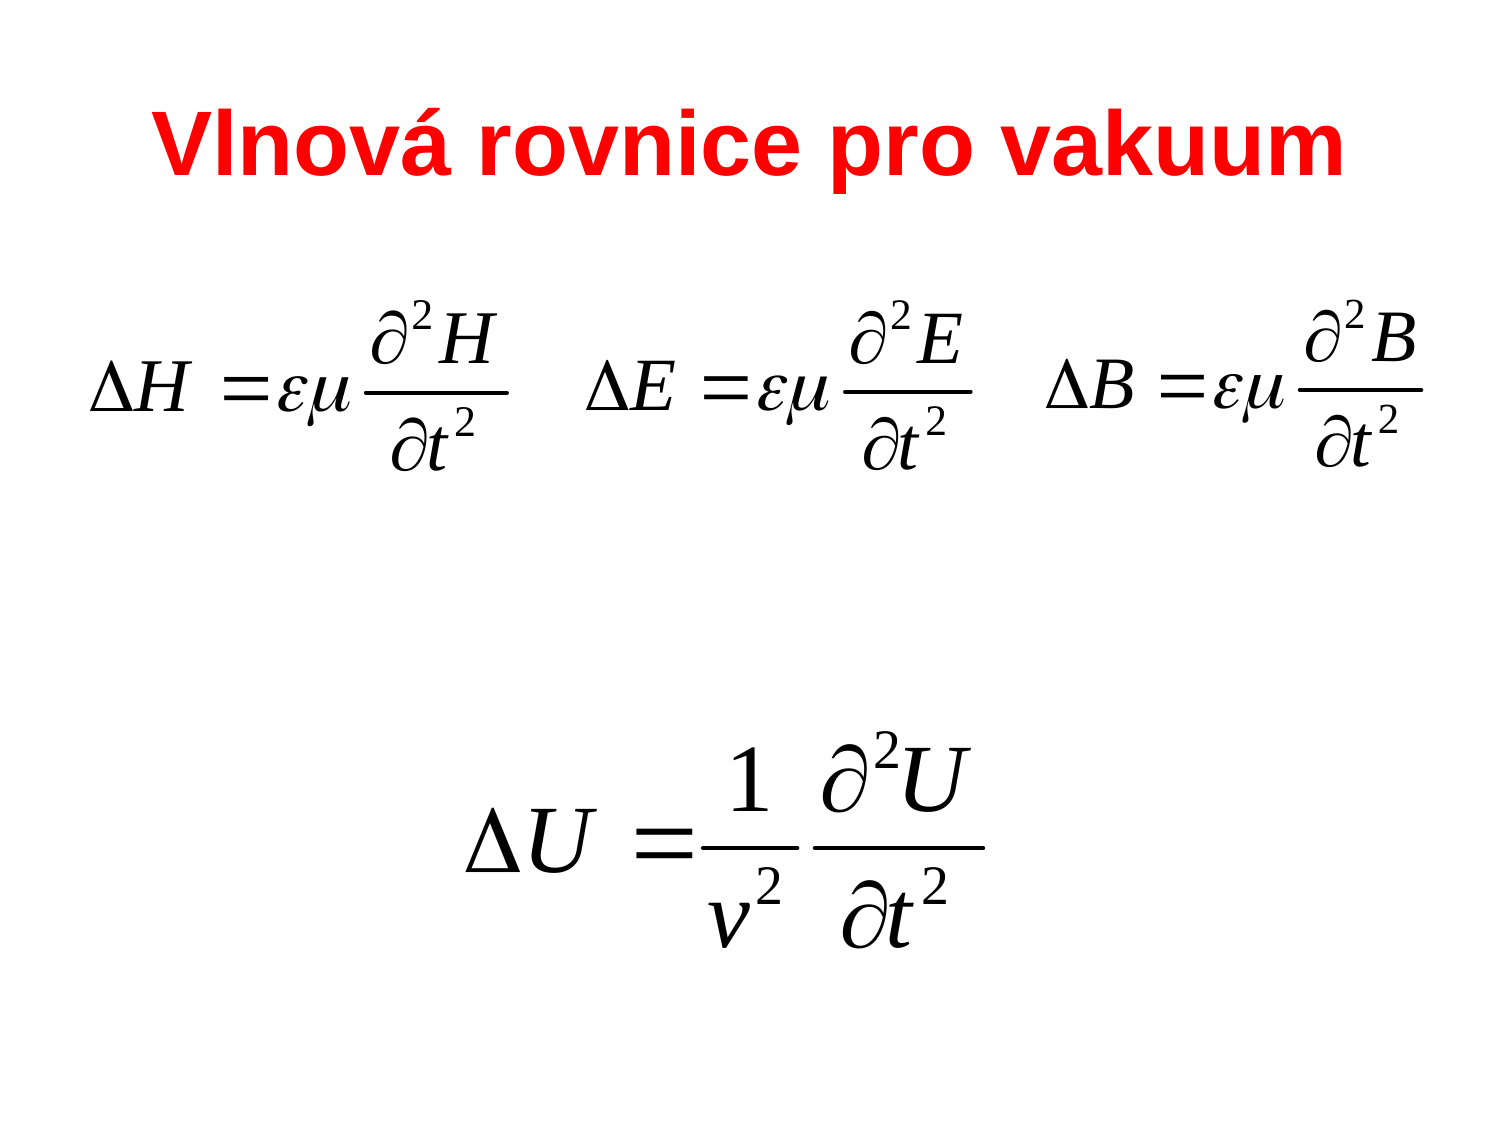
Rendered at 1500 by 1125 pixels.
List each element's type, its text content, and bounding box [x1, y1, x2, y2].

chart [448, 703, 1004, 969]
chart [76, 278, 526, 488]
chart [1033, 278, 1436, 483]
chart [572, 278, 987, 486]
title Vlnová rovnice pro vakuum [75, 45, 1426, 233]
